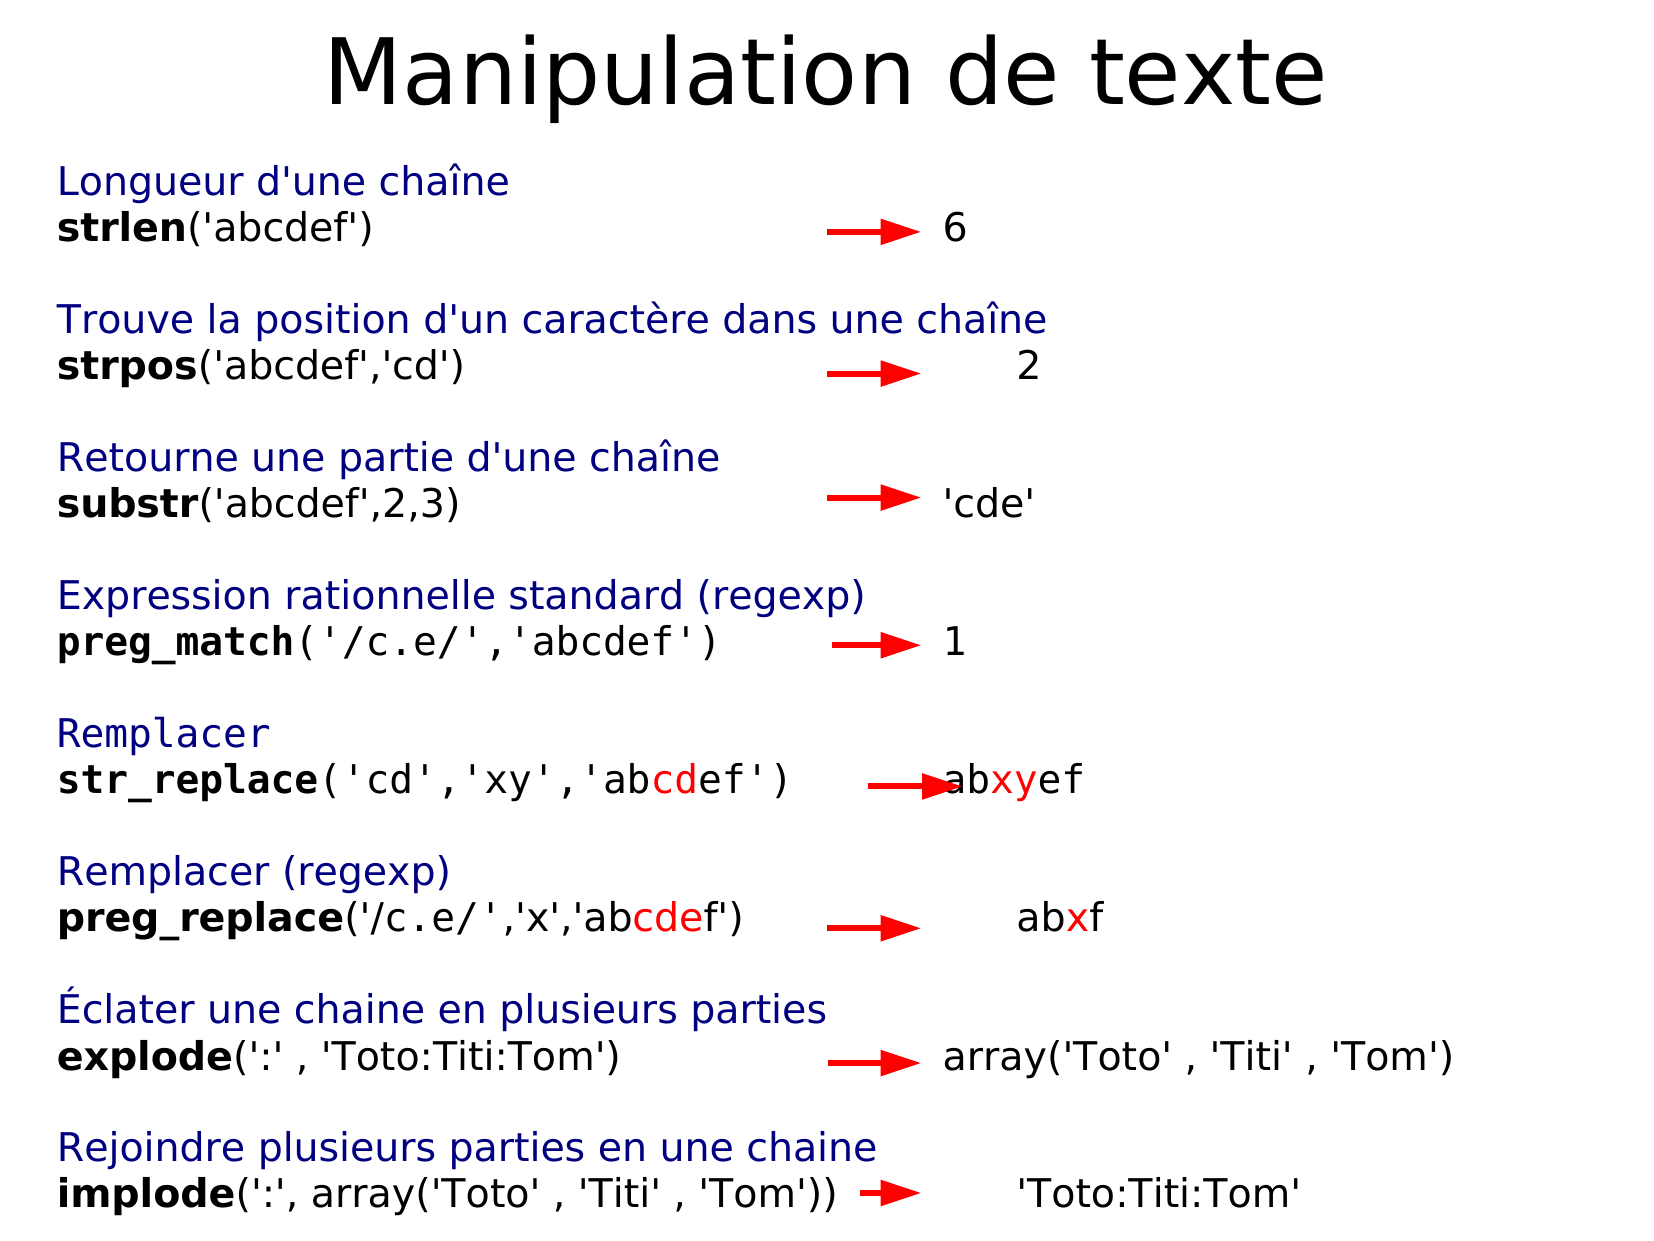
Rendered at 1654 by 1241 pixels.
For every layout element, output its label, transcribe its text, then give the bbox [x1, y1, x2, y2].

text_box Longueur d'une chaîne strlen('abcdef') 6 Trouve la position d'un caractère dans une chaîne strpos('abcdef','cd') 2 Retourne une partie d'une chaîne substr('abcdef',2,3) 'cde' Expression rationnelle standard (regexp) preg_match('/c.e/','abcdef') 1 Remplacer str_replace('cd','xy','abcdef') abxyef Remplacer (regexp) preg_replace('/c.e/','x','abcdef') abxf Éclater une chaine en plusieurs parties explode(':' , 'Toto:Titi:Tom') array('Toto' , 'Titi' , 'Tom') Rejoindre plusieurs parties en une chaine implode(':', array('Toto' , 'Titi' , 'Tom')) 'Toto:Titi:Tom' [82, 159, 1429, 1241]
title Manipulation de texte [0, 11, 1654, 134]
